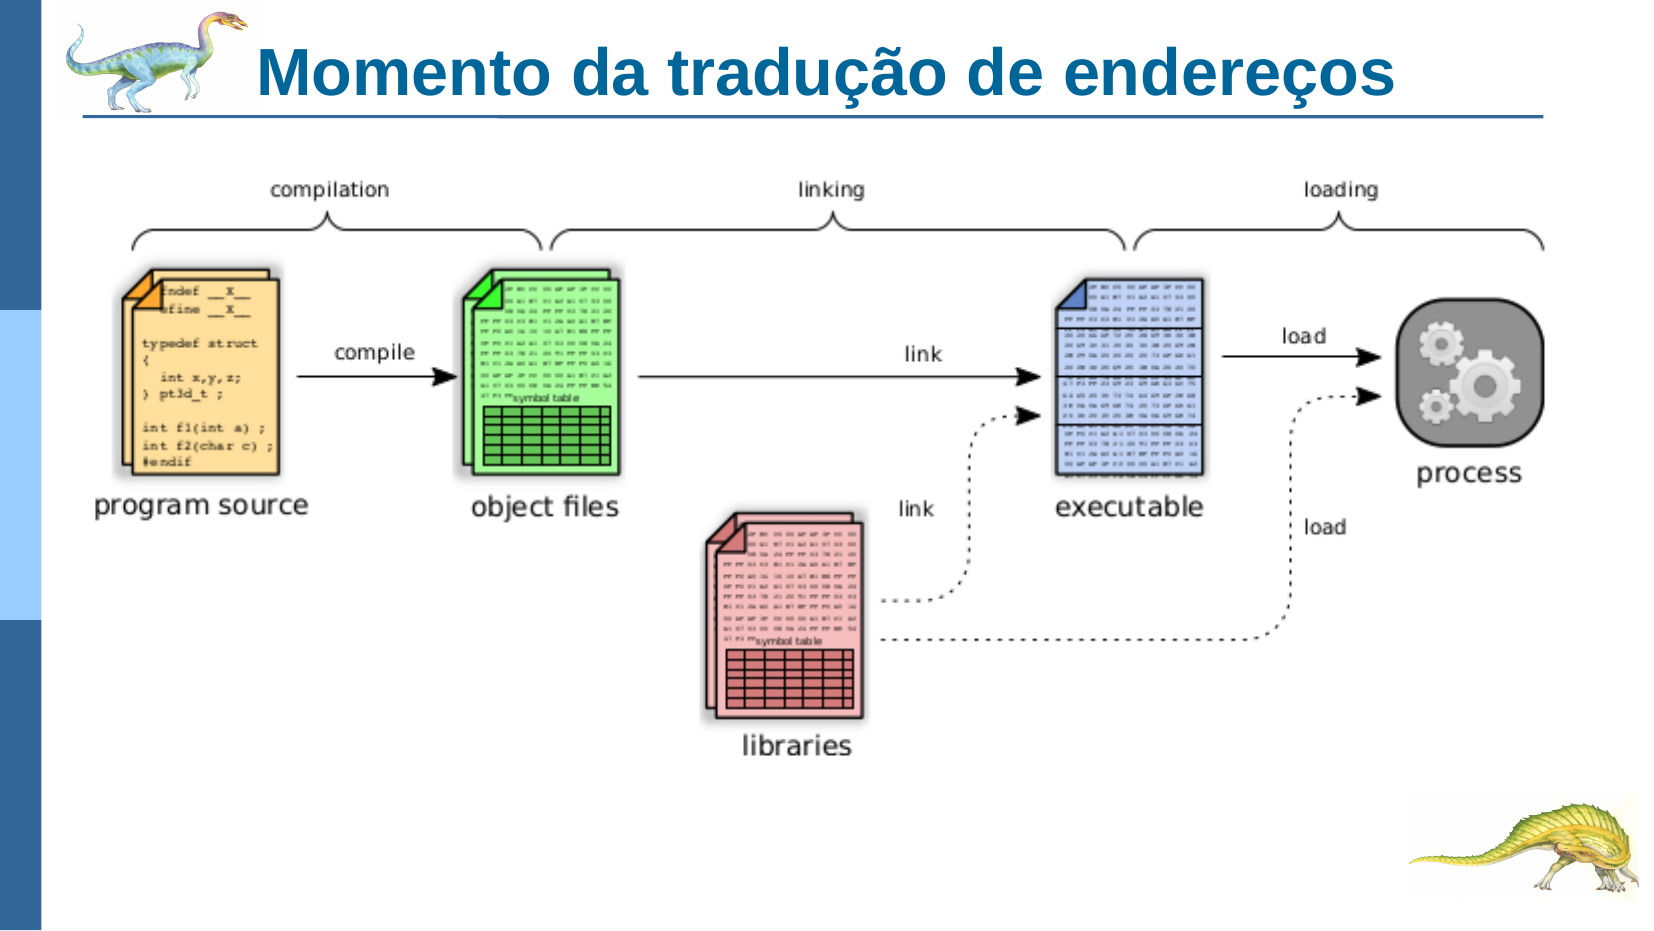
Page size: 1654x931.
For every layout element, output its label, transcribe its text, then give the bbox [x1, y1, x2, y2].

picture [90, 153, 1583, 786]
picture [51, 0, 268, 124]
text_box Momento da tradução de endereços [82, 37, 1571, 116]
picture [1405, 793, 1639, 901]
